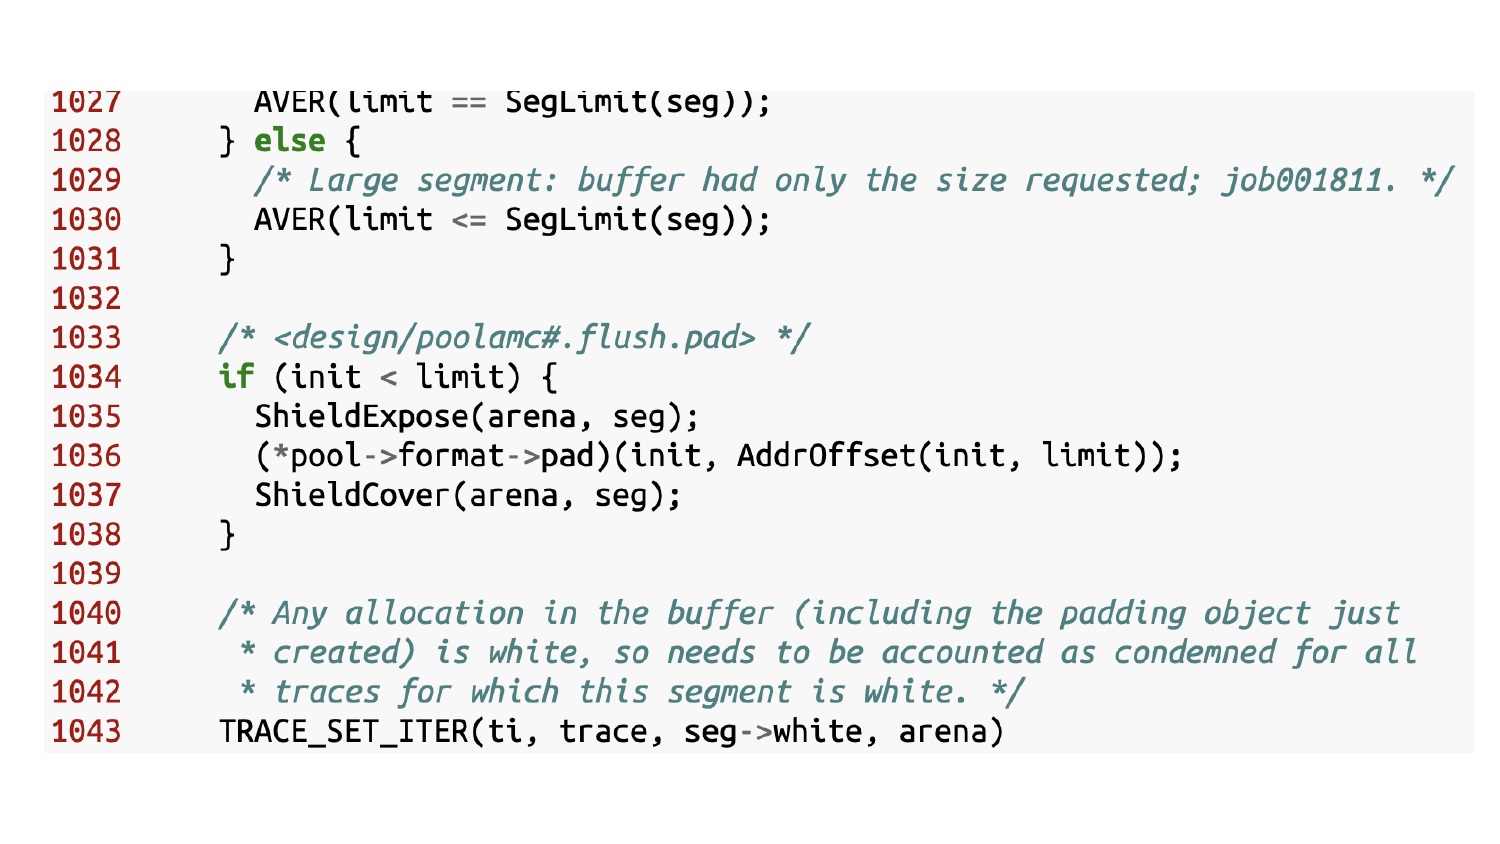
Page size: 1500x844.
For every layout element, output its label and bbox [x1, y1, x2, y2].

picture [24, 91, 1475, 753]
